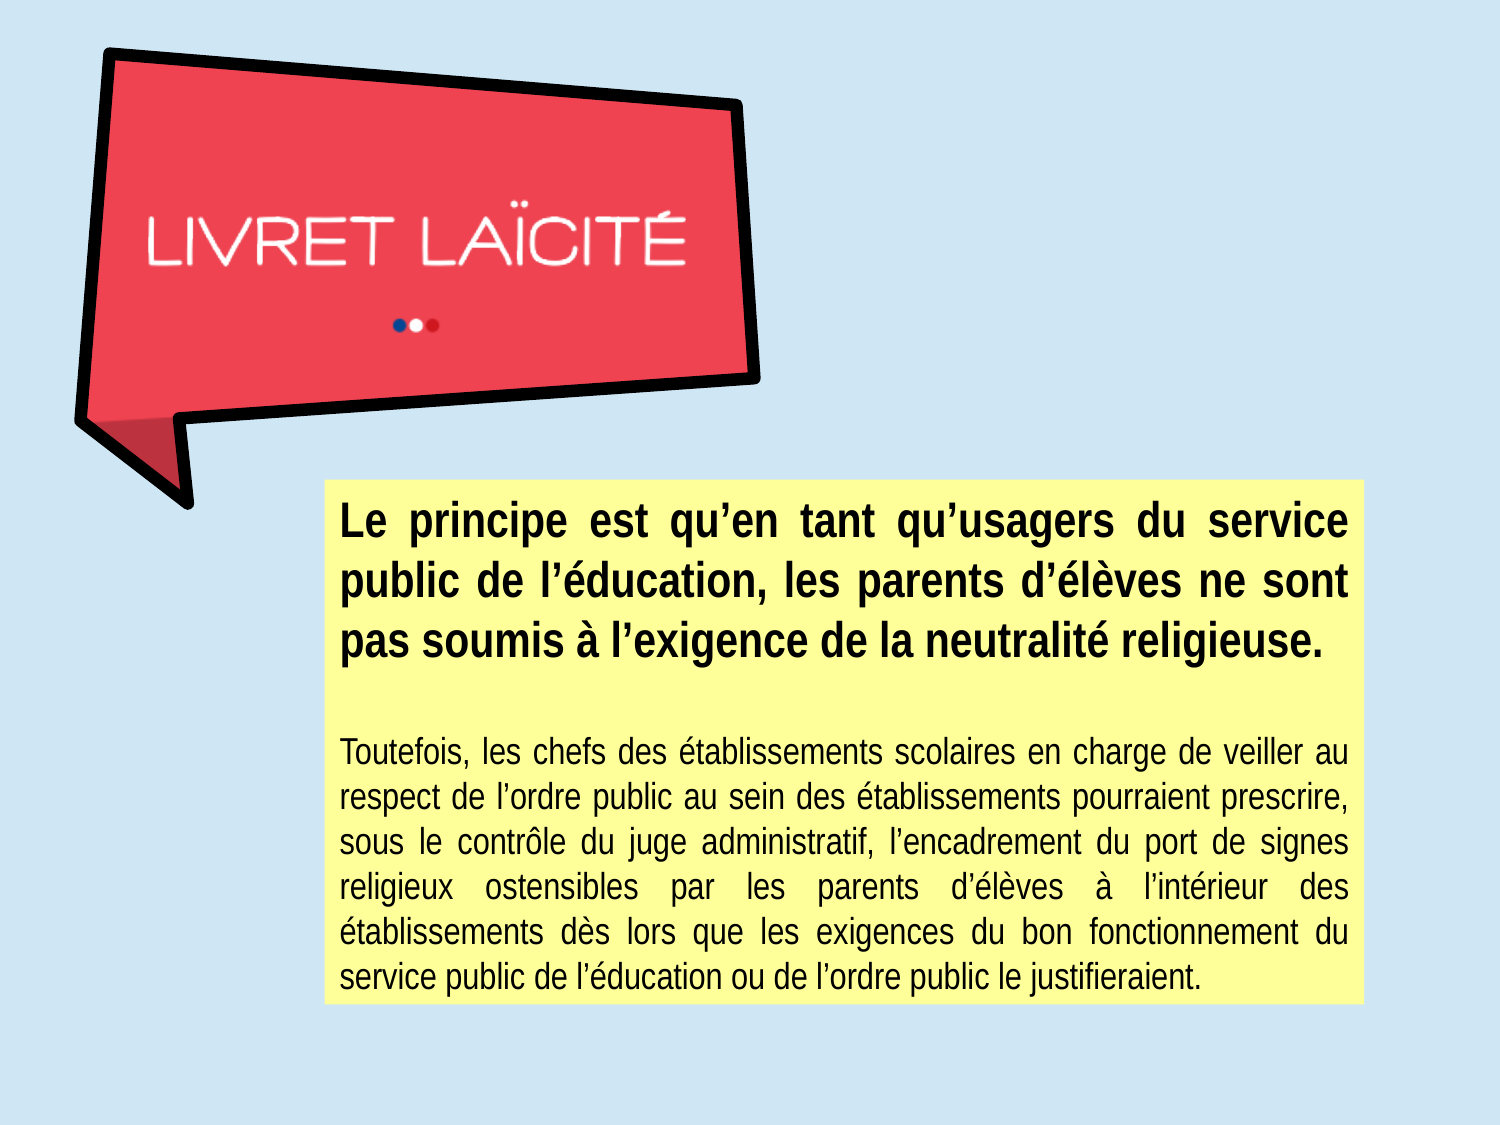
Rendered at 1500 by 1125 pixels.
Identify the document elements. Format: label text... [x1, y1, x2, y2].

picture [88, 61, 747, 488]
picture [64, 42, 774, 508]
text_box Le principe est qu’en tant qu’usagers du service public de l’éducation, les parents d’élèves ne sont pas soumis à l’exigence de la neutralité religieuse. Toutefois, les chefs des établissements scolaires en charge de veiller au respect de l’ordre public au sein des établissements pourraient prescrire, sous le contrôle du juge administratif, l’encadrement du port de signes religieux ostensibles par les parents d’élèves à l’intérieur des établissements dès lors que les exigences du bon fonctionnement du service public de l’éducation ou de l’ordre public le justifieraient. [324, 479, 1365, 1005]
